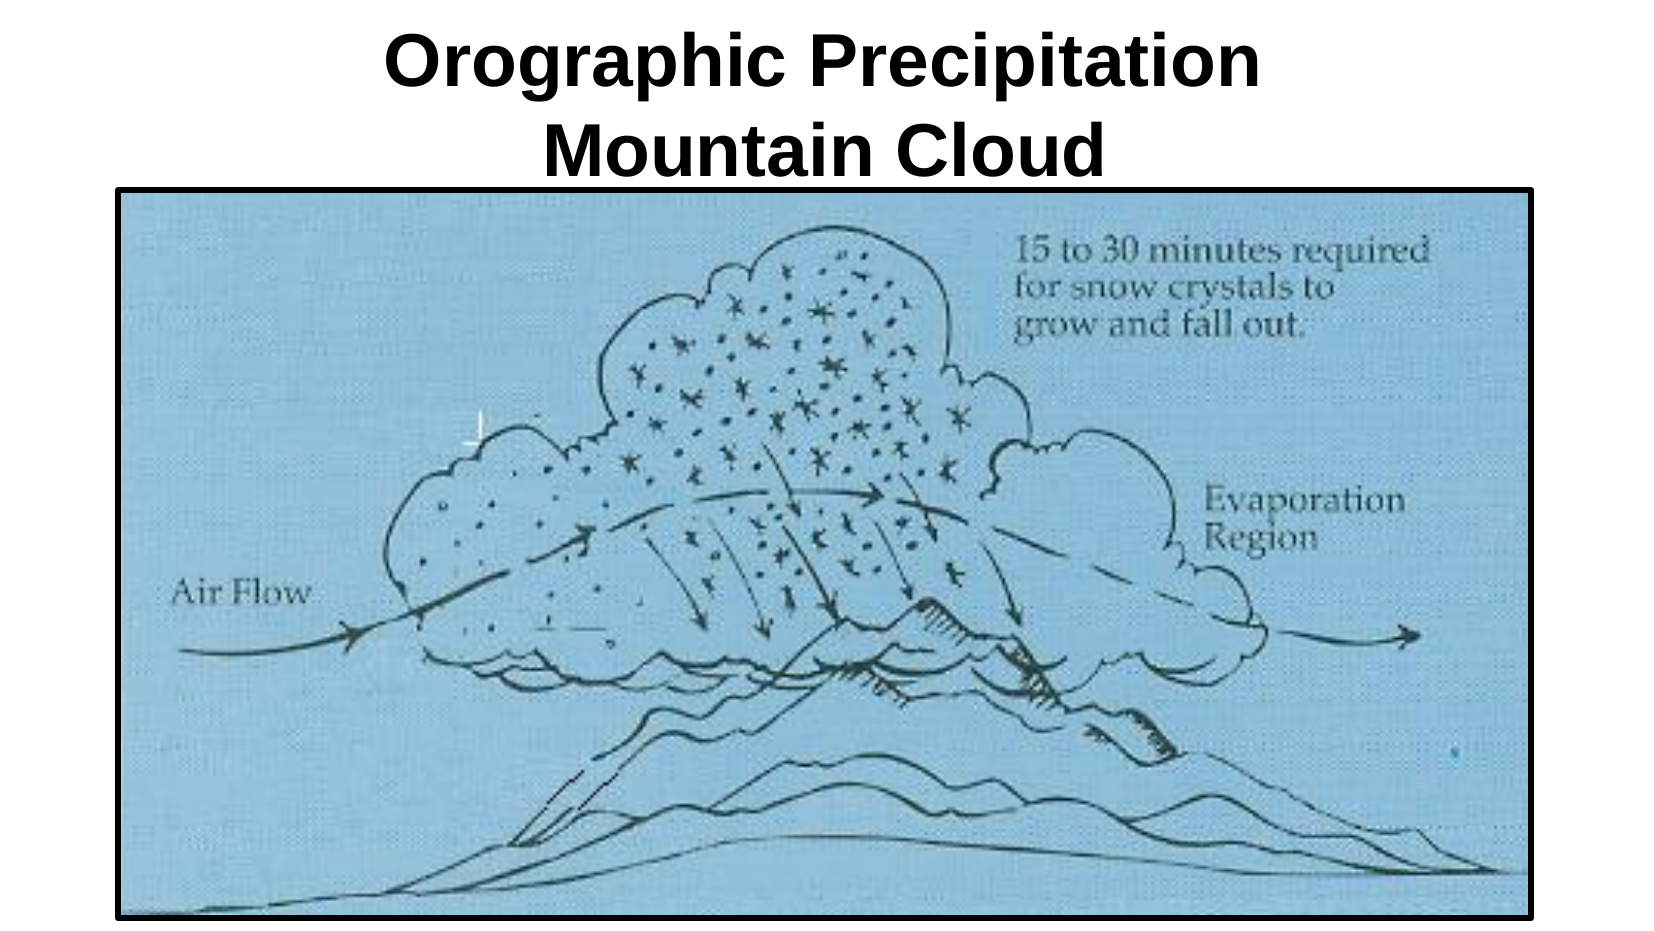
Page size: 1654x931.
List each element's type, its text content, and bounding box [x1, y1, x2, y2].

text_box Mountain Cloud [0, 101, 1651, 176]
picture [120, 193, 1529, 916]
title Orographic Precipitation [0, 5, 1651, 101]
